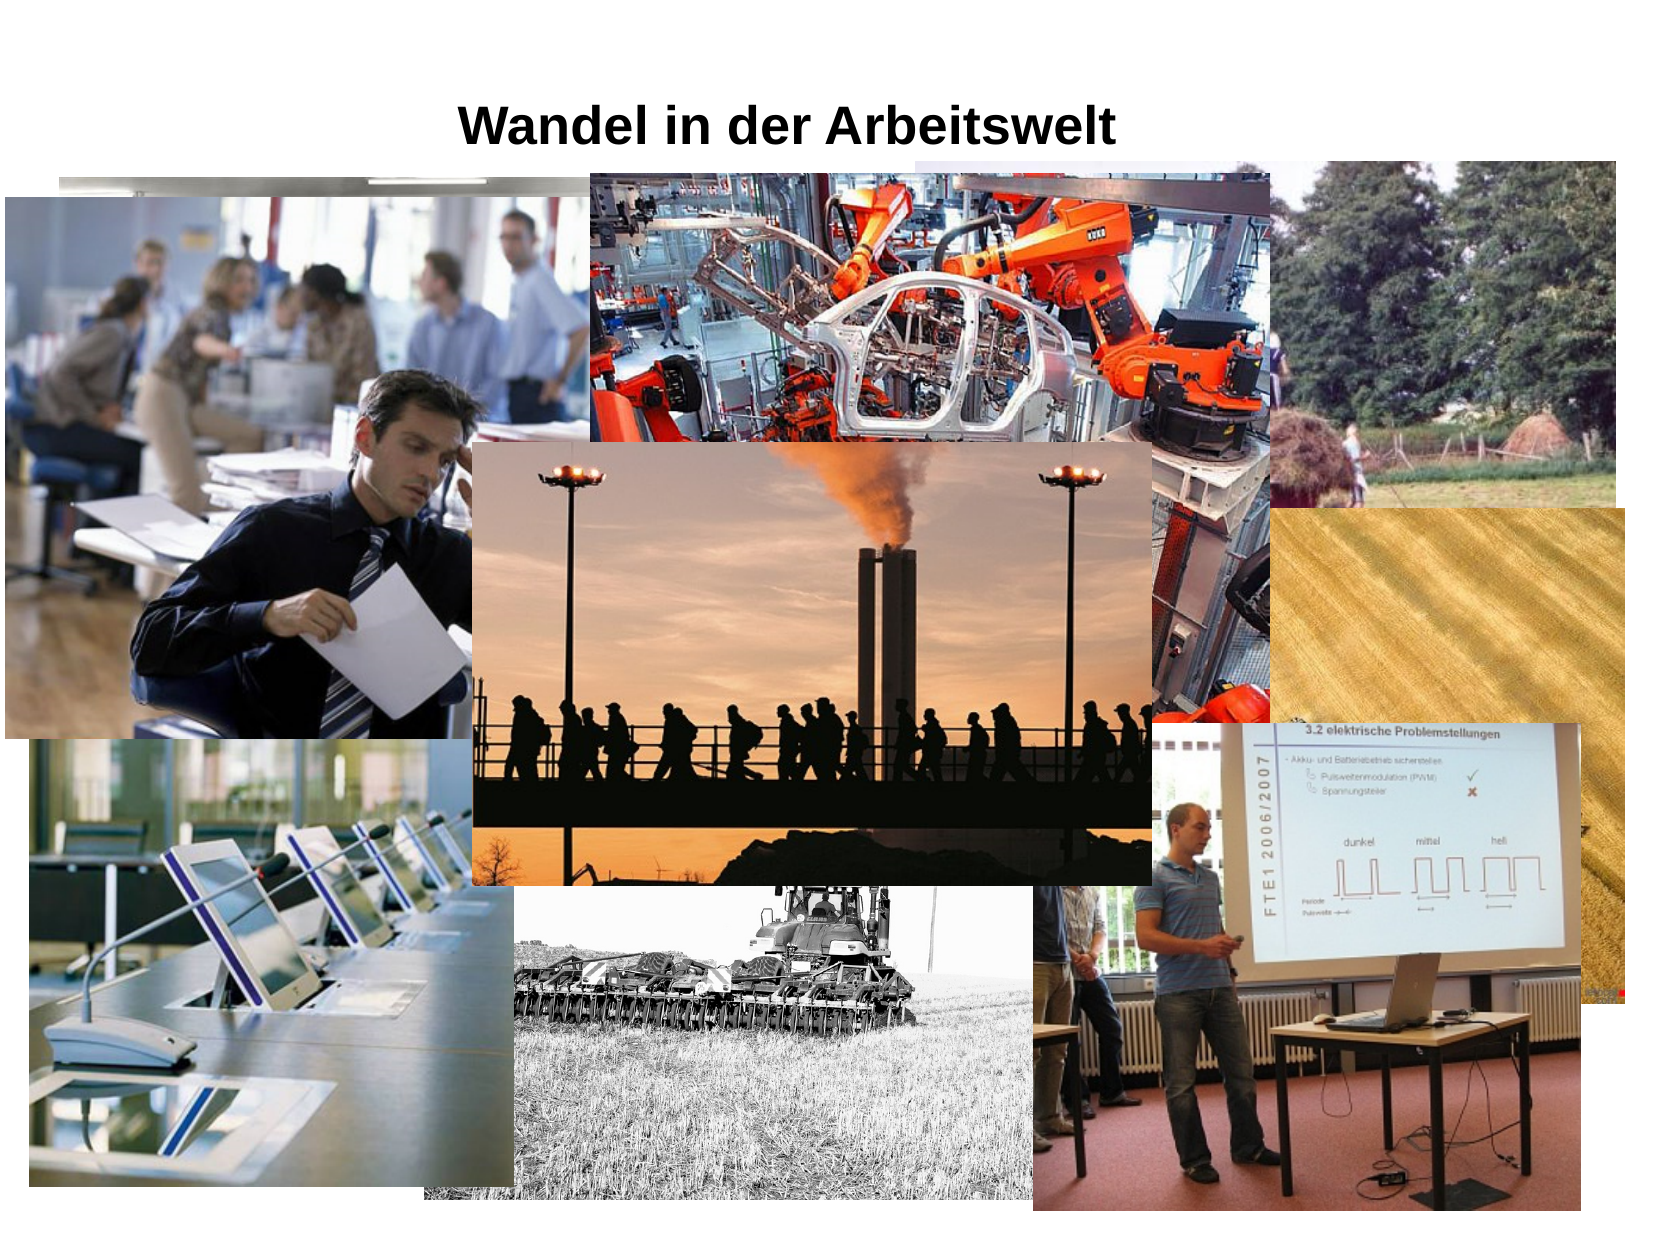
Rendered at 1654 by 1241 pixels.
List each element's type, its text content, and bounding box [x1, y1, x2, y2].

text_box Wandel in der Arbeitswelt [442, 88, 1241, 166]
picture [5, 161, 1625, 1211]
